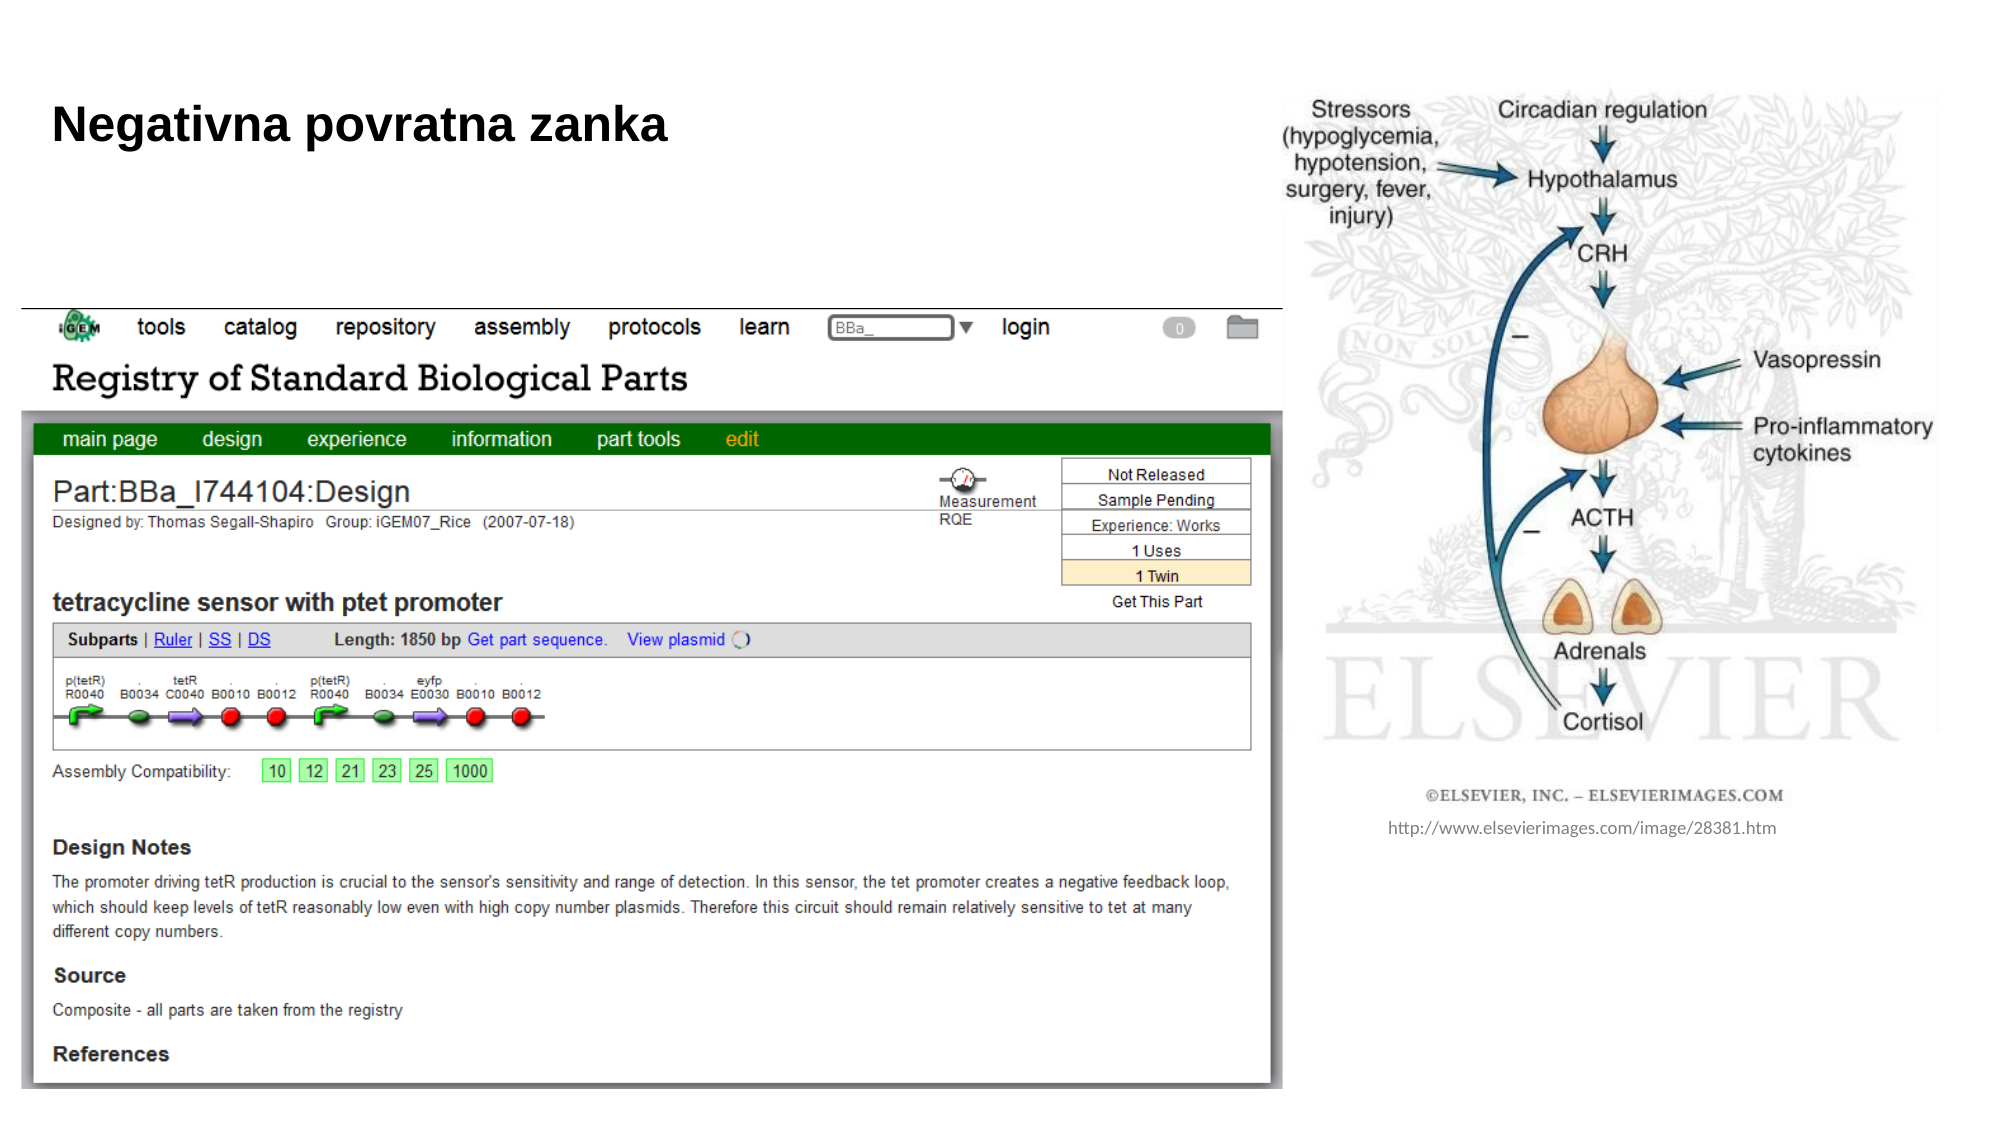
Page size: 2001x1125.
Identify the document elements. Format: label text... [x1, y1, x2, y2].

text_box Negativna povratna zanka [36, 84, 1089, 160]
picture [21, 46, 1940, 1089]
text_box http://www.elsevierimages.com/image/28381.htm [1373, 808, 1792, 846]
